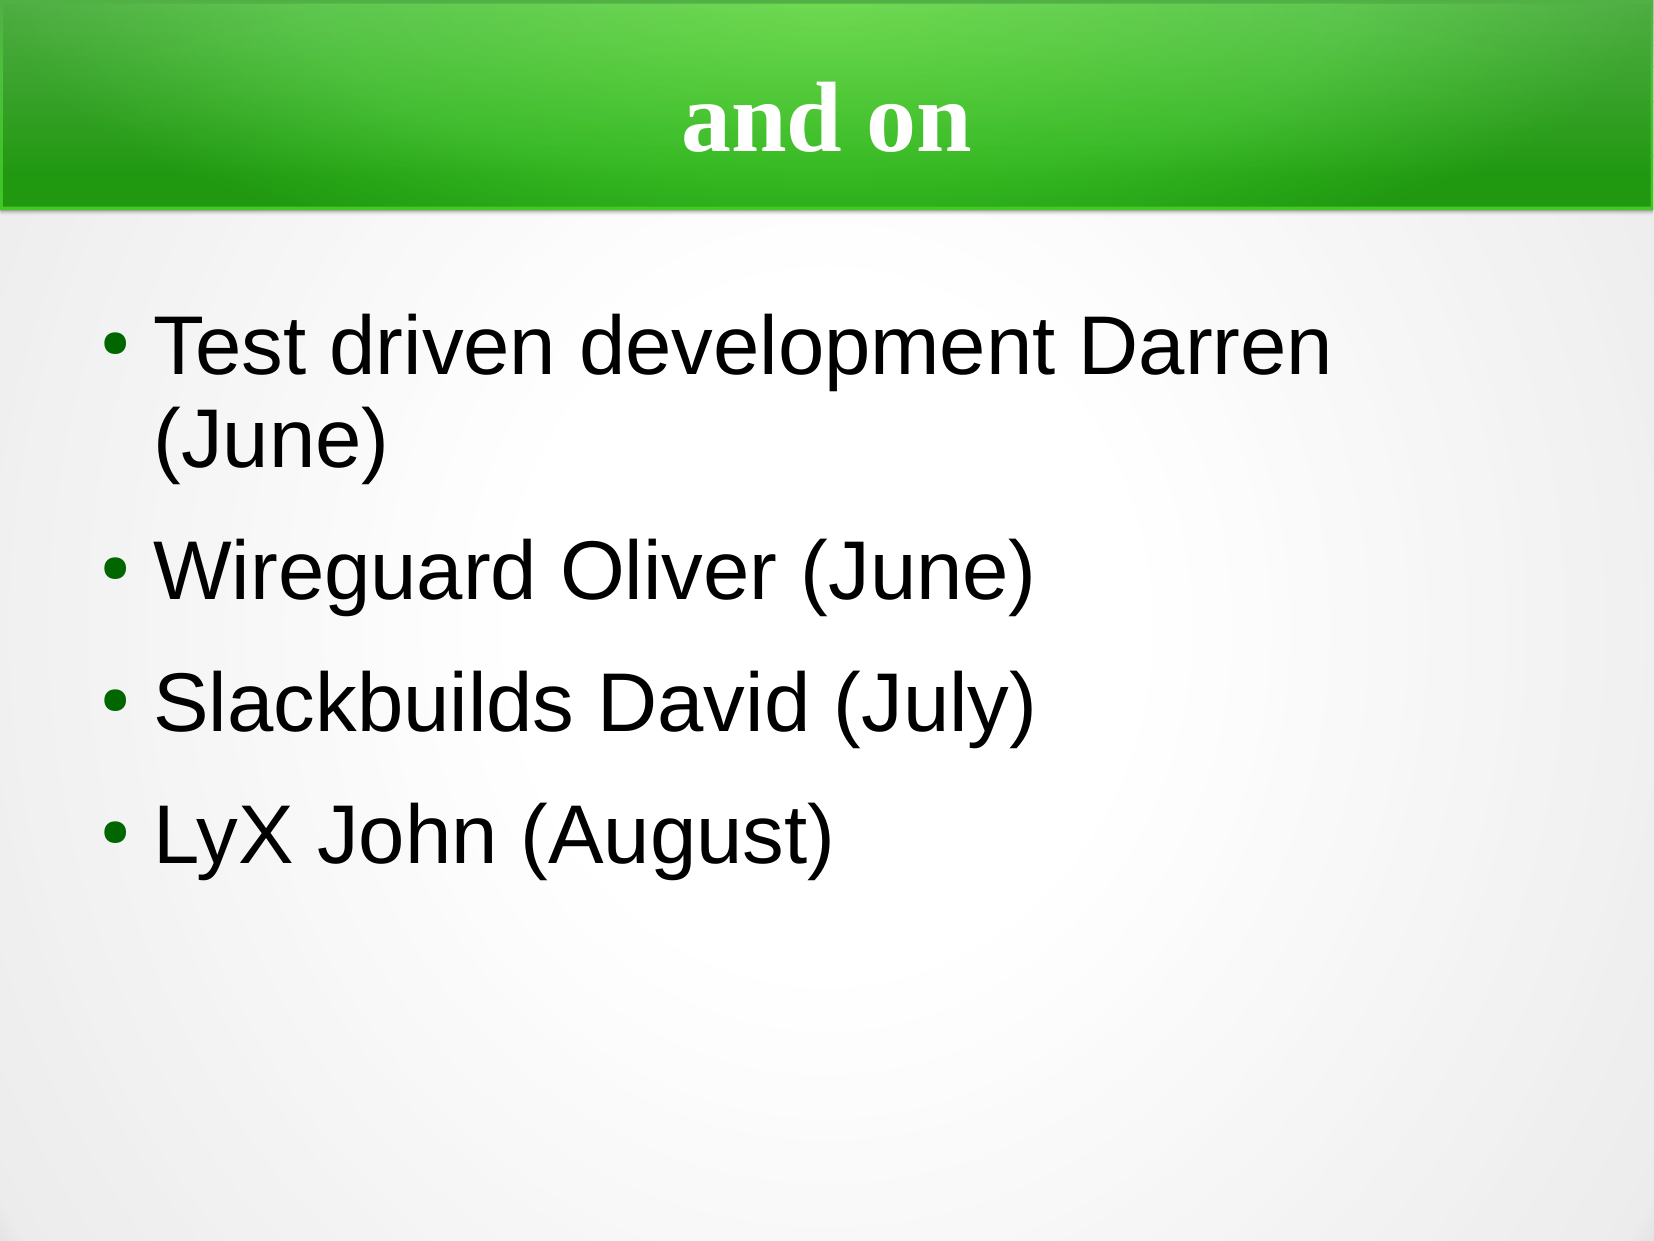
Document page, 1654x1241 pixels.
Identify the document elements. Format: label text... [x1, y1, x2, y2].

title and on [82, 45, 1571, 192]
list Test driven development Darren (June) Wireguard Oliver (June) Slackbuilds David (July) LyX John (August) [82, 299, 1571, 1019]
